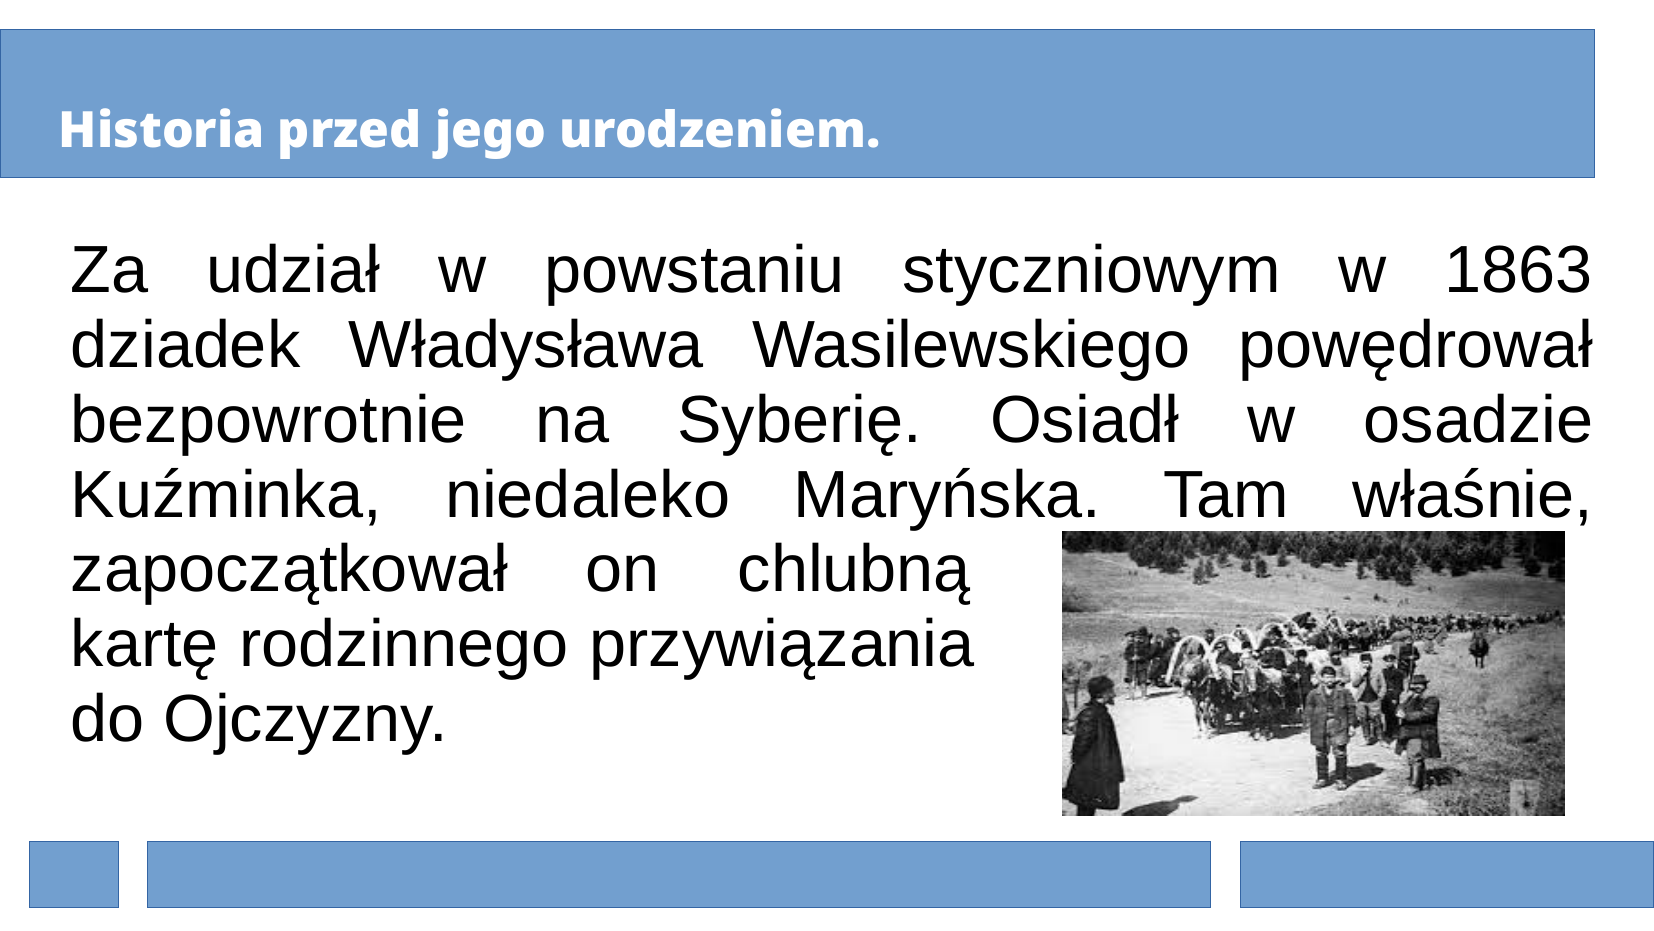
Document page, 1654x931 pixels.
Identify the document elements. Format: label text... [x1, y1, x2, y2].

title Historia przed jego urodzeniem. [59, 44, 1595, 163]
list Za udział w powstaniu styczniowym w 1863 dziadek Władysława Wasilewskiego powędrował bezpowrotnie na Syberię. Osiadł w osadzie Kuźminka, niedaleko Maryńska. Tam właśnie, zapoczątkował on chlubną kartę rodzinnego przywiązania do Ojczyzny. [0, 232, 1595, 931]
picture [1062, 531, 1565, 816]
